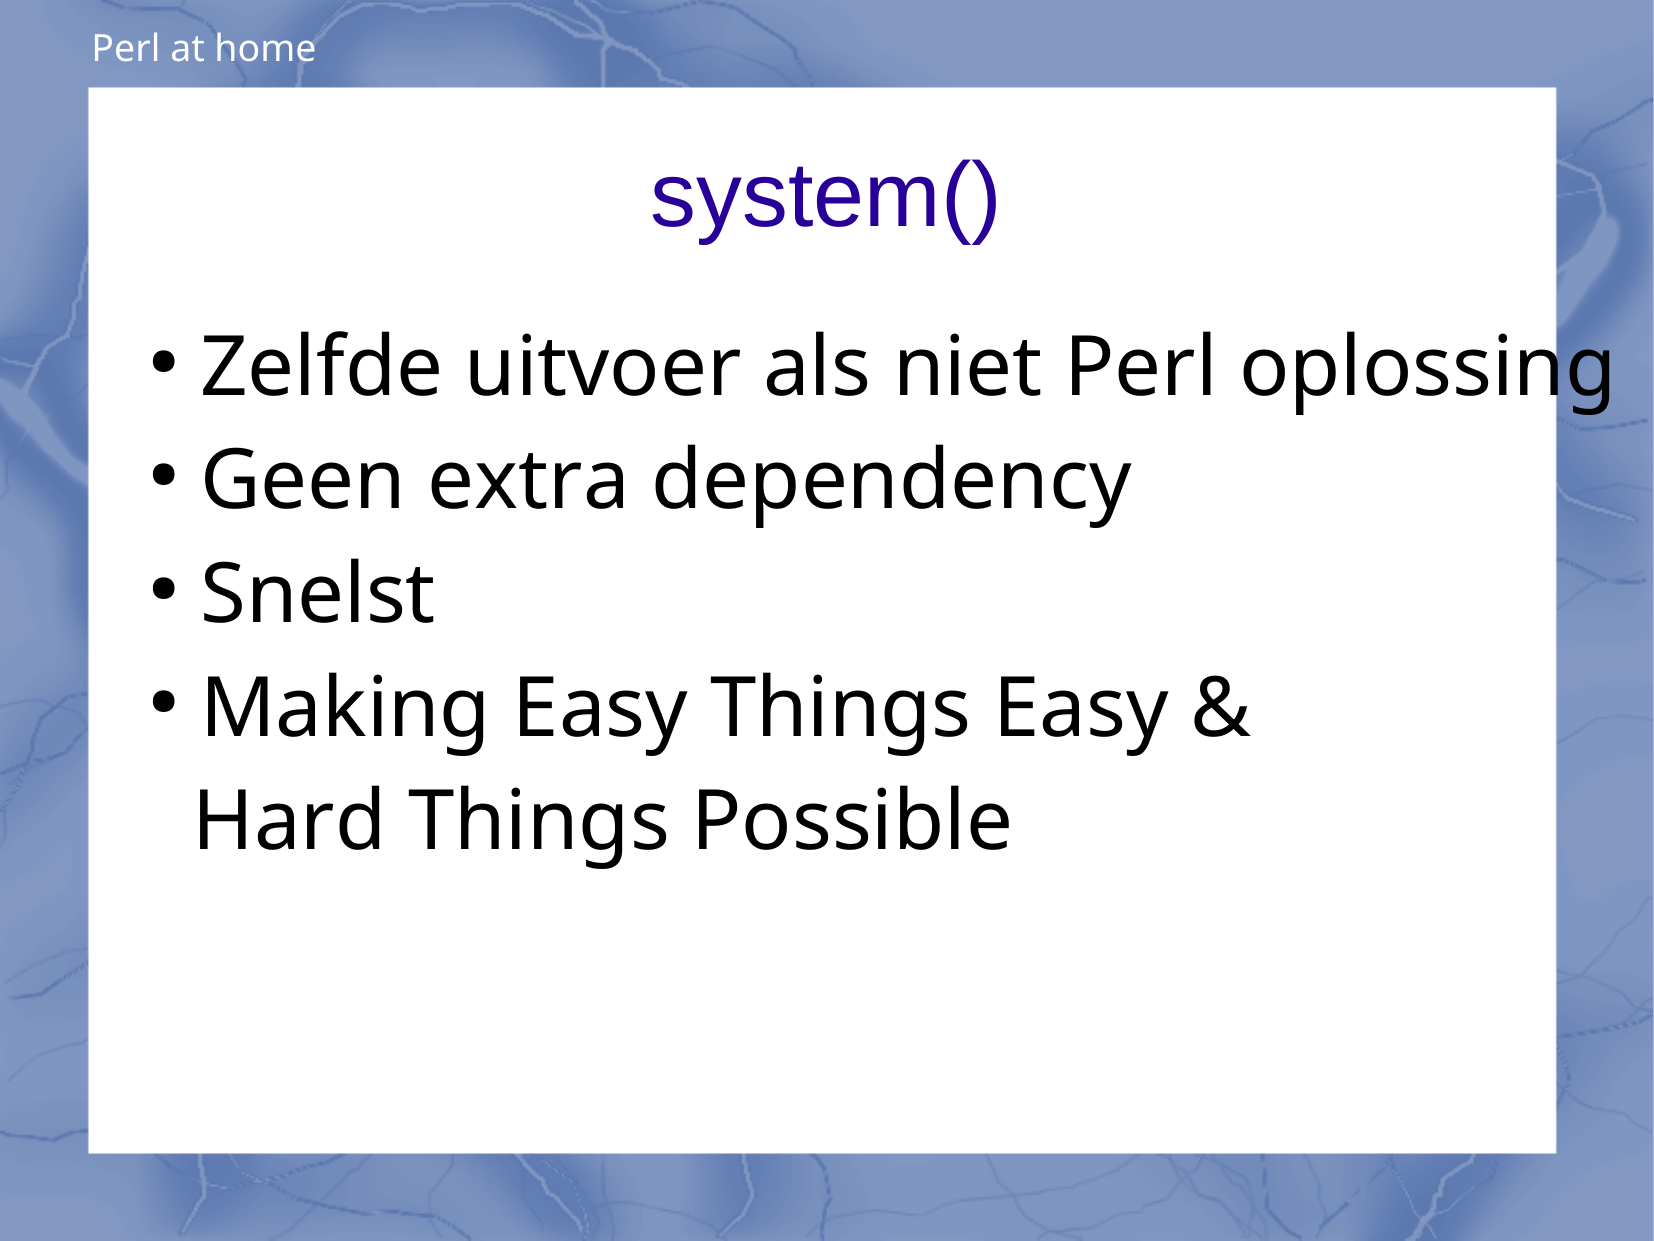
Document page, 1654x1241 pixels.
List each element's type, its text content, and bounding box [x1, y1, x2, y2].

text_box Zelfde uitvoer als niet Perl oplossing Geen extra dependency Snelst Making Easy Things Easy & Hard Things Possible [123, 288, 1457, 804]
picture [0, 0, 1654, 1241]
title system() [118, 98, 1536, 291]
